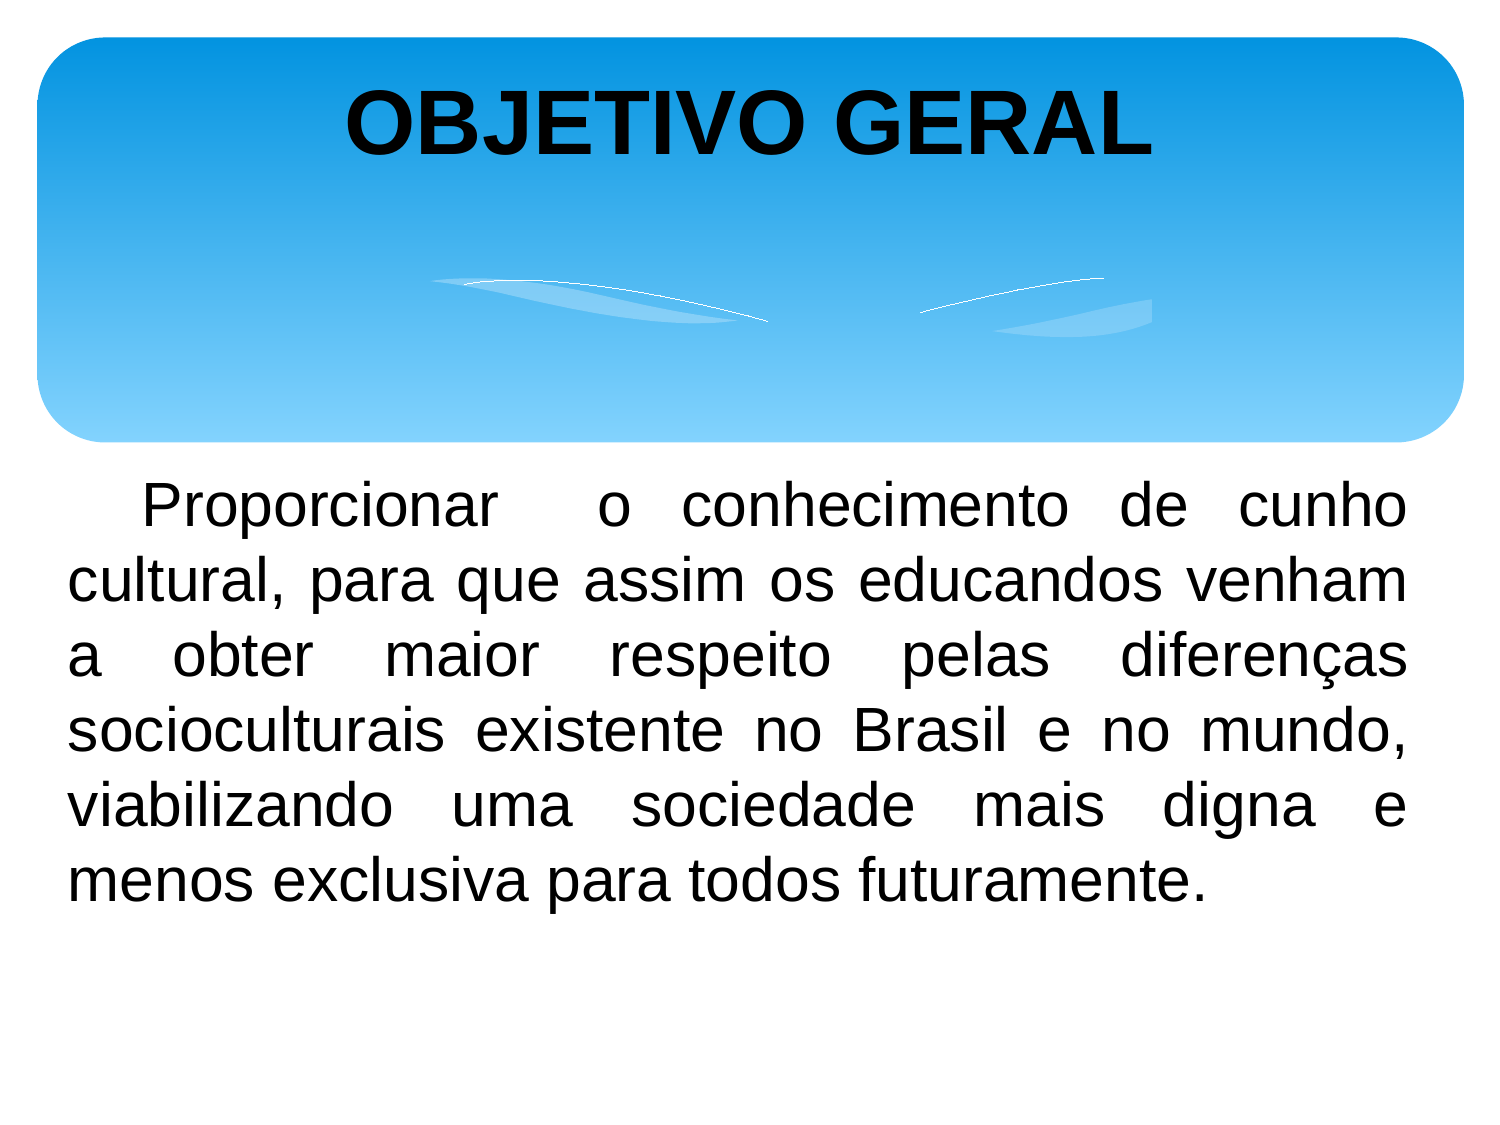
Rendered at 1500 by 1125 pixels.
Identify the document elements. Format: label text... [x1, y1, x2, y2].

list Proporcionar o conhecimento de cunho cultural, para que assim os educandos venham a obter maior respeito pelas diferenças socioculturais existente no Brasil e no mundo, viabilizando uma sociedade mais digna e menos exclusiva para todos futuramente. [53, 262, 1425, 1125]
title OBJETIVO GERAL [75, 55, 1425, 261]
